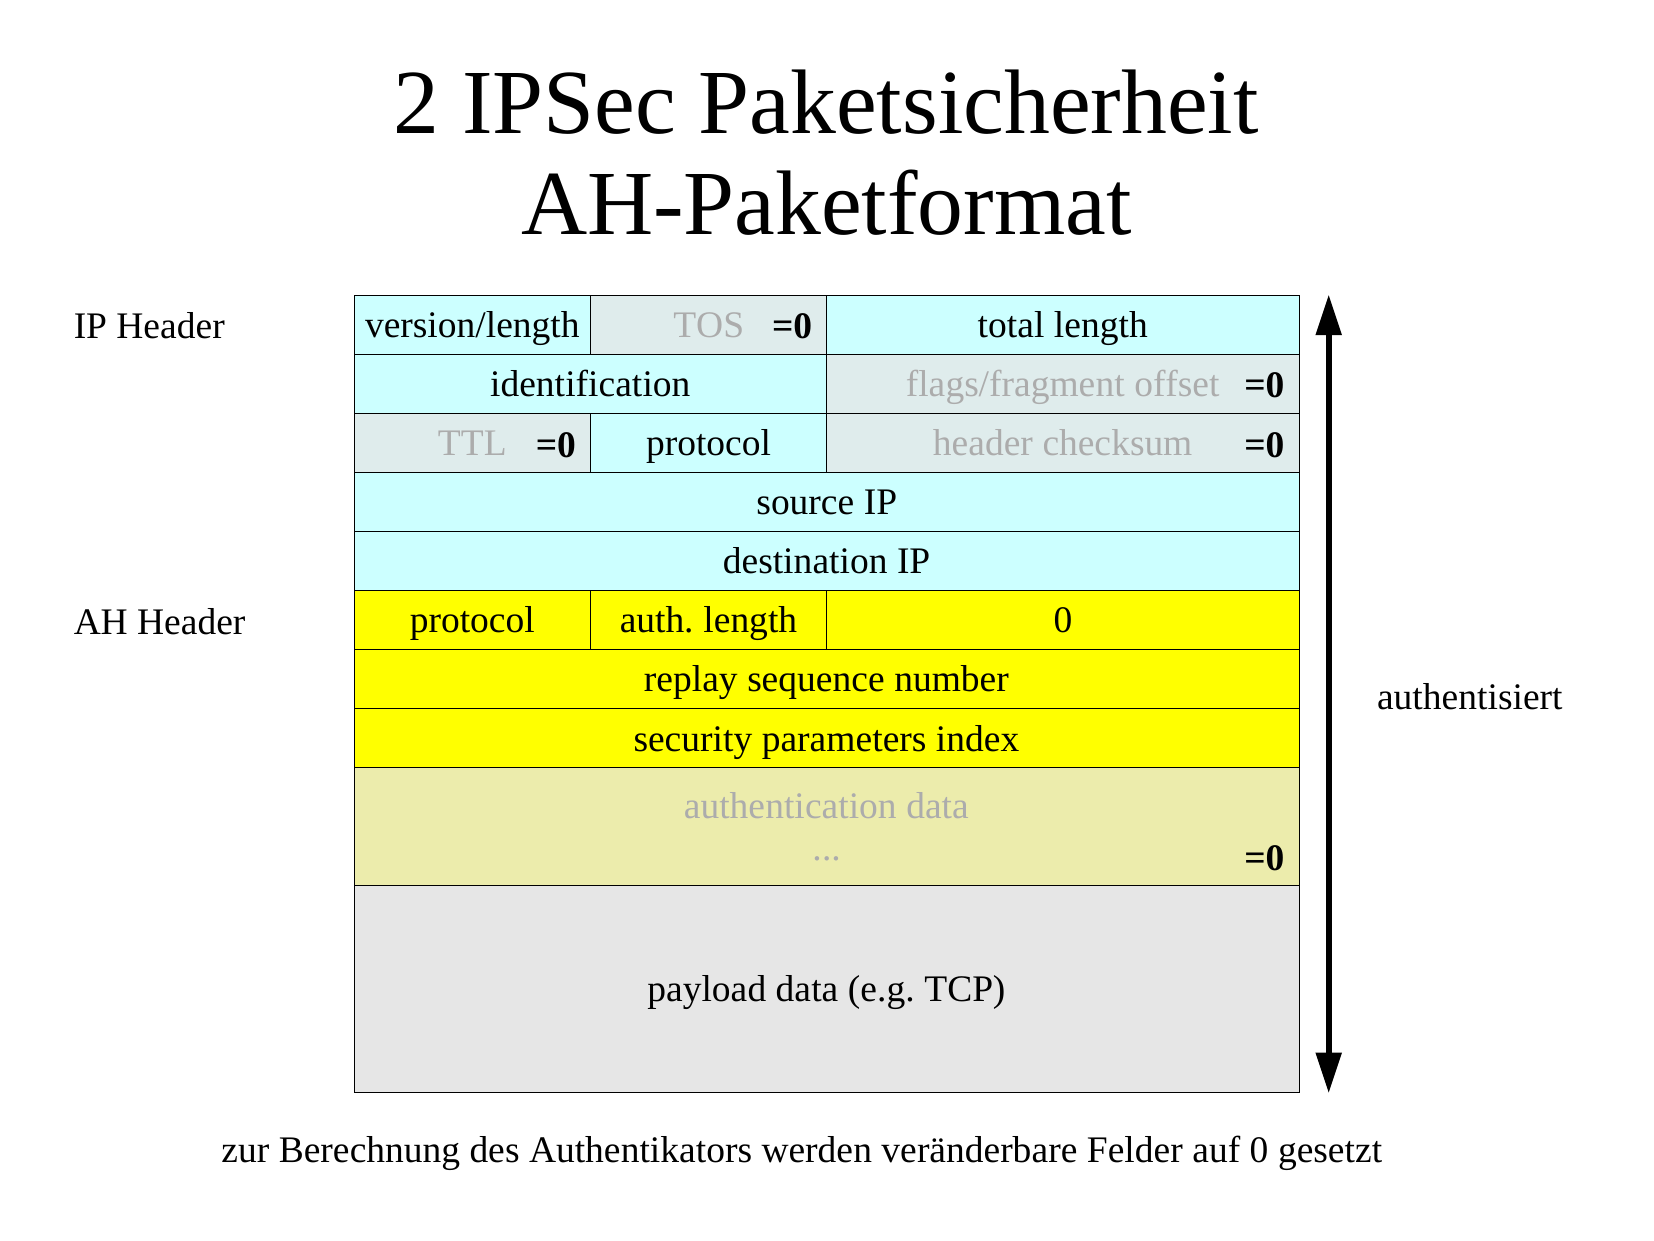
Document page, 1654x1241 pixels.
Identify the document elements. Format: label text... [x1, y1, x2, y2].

text_box source IP [354, 472, 1300, 531]
text_box destination IP [354, 531, 1300, 590]
text_box zur Berechnung des Authentikators werden veränderbare Felder auf 0 gesetzt [206, 1122, 1375, 1179]
text_box protocol [591, 413, 826, 472]
text_box =0 [354, 413, 591, 473]
text_box replay sequence number [354, 650, 1300, 709]
text_box =0 [826, 413, 1300, 473]
text_box total length [827, 295, 1300, 354]
text_box =0 [826, 354, 1300, 413]
title 2 IPSec Paketsicherheit AH-Paketformat [82, 49, 1571, 257]
text_box AH Header [59, 593, 325, 650]
text_box payload data (e.g. TCP) [354, 886, 1300, 1093]
text_box identification [354, 354, 826, 413]
text_box =0 [590, 295, 827, 355]
text_box security parameters index [354, 709, 1300, 767]
text_box auth. length [590, 590, 826, 650]
text_box 0 [826, 590, 1300, 650]
text_box authentisiert [1364, 300, 1577, 1093]
text_box IP Header [59, 297, 325, 355]
text_box protocol [354, 590, 590, 650]
text_box =0 [354, 767, 1300, 886]
text_box version/length [354, 295, 590, 354]
